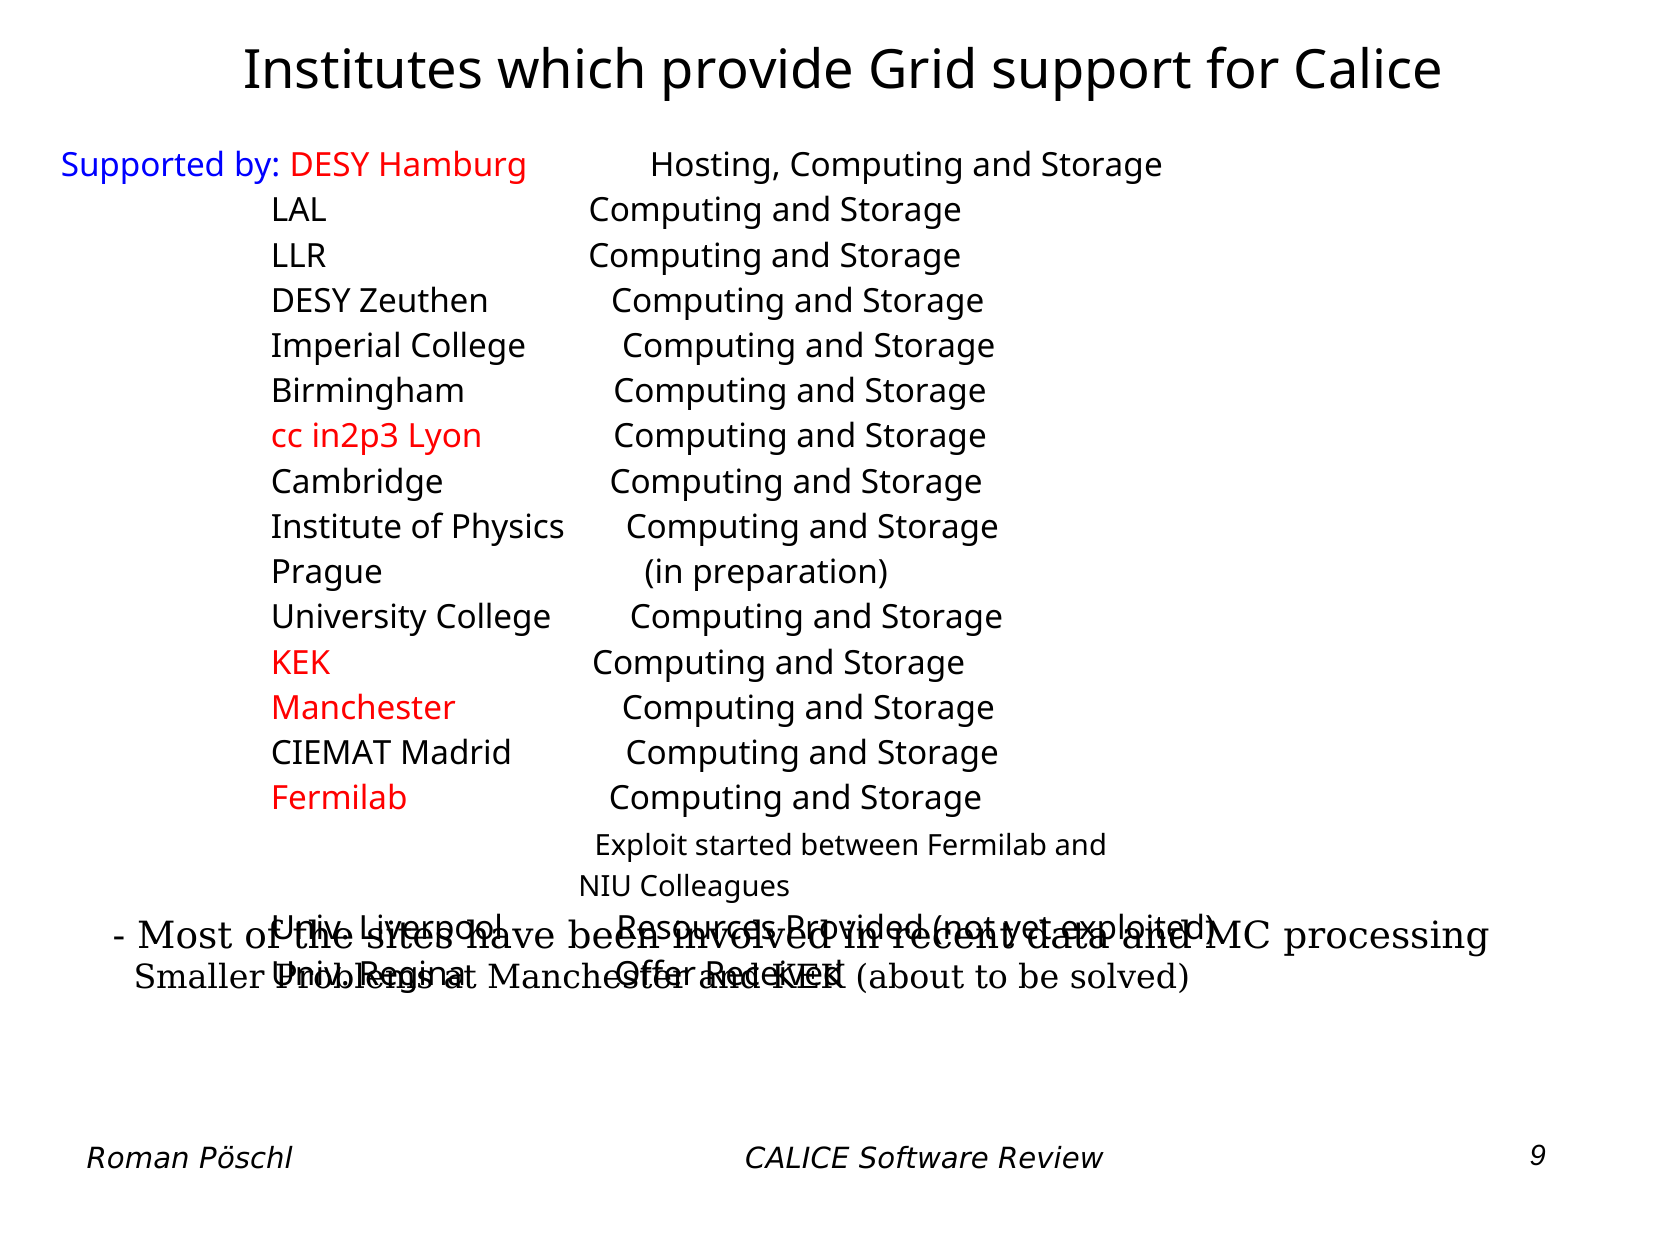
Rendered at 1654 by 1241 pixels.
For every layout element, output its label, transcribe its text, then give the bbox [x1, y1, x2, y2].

title Institutes which provide Grid support for Calice [136, 5, 1552, 131]
text_box Supported by: DESY Hamburg Hosting, Computing and Storage LAL Computing and Storage LLR Computing and Storage DESY Zeuthen Computing and Storage Imperial College Computing and Storage Birmingham Computing and Storage cc in2p3 Lyon Computing and Storage Cambridge Computing and Storage Institute of Physics Computing and Storage Prague (in preparation) University College Computing and Storage KEK Computing and Storage Manchester Computing and Storage CIEMAT Madrid Computing and Storage Fermilab Computing and Storage Exploit started between Fermilab and NIU Colleagues Univ. Liverpool Resources Provided (not yet exploited) Univ. Regina Offer Received [46, 133, 1330, 549]
text_box - Most of the sites have been involved in recent data and MC processing Smaller Problems at Manchester and KEK (about to be solved) [112, 913, 1487, 996]
